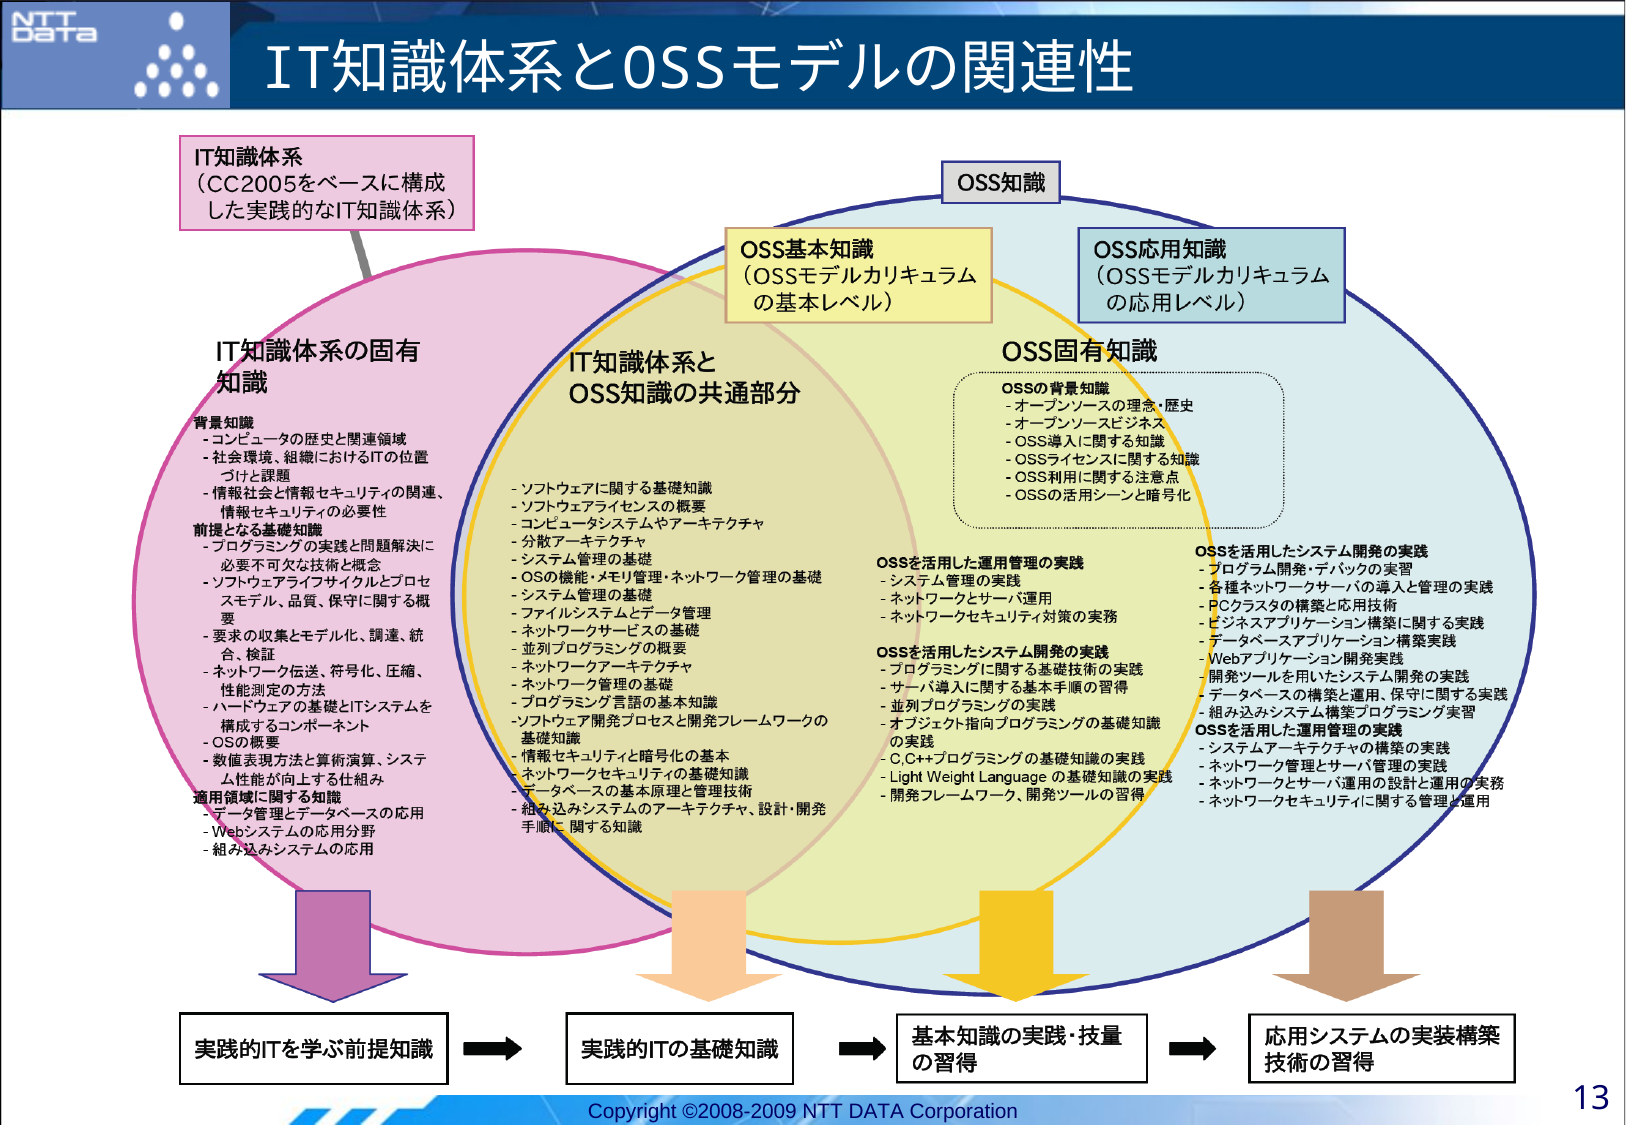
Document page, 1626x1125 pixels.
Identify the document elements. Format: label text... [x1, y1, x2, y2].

picture [0, 0, 1626, 1125]
title IT知識体系とOSSモデルの関連性 [246, 15, 1625, 113]
